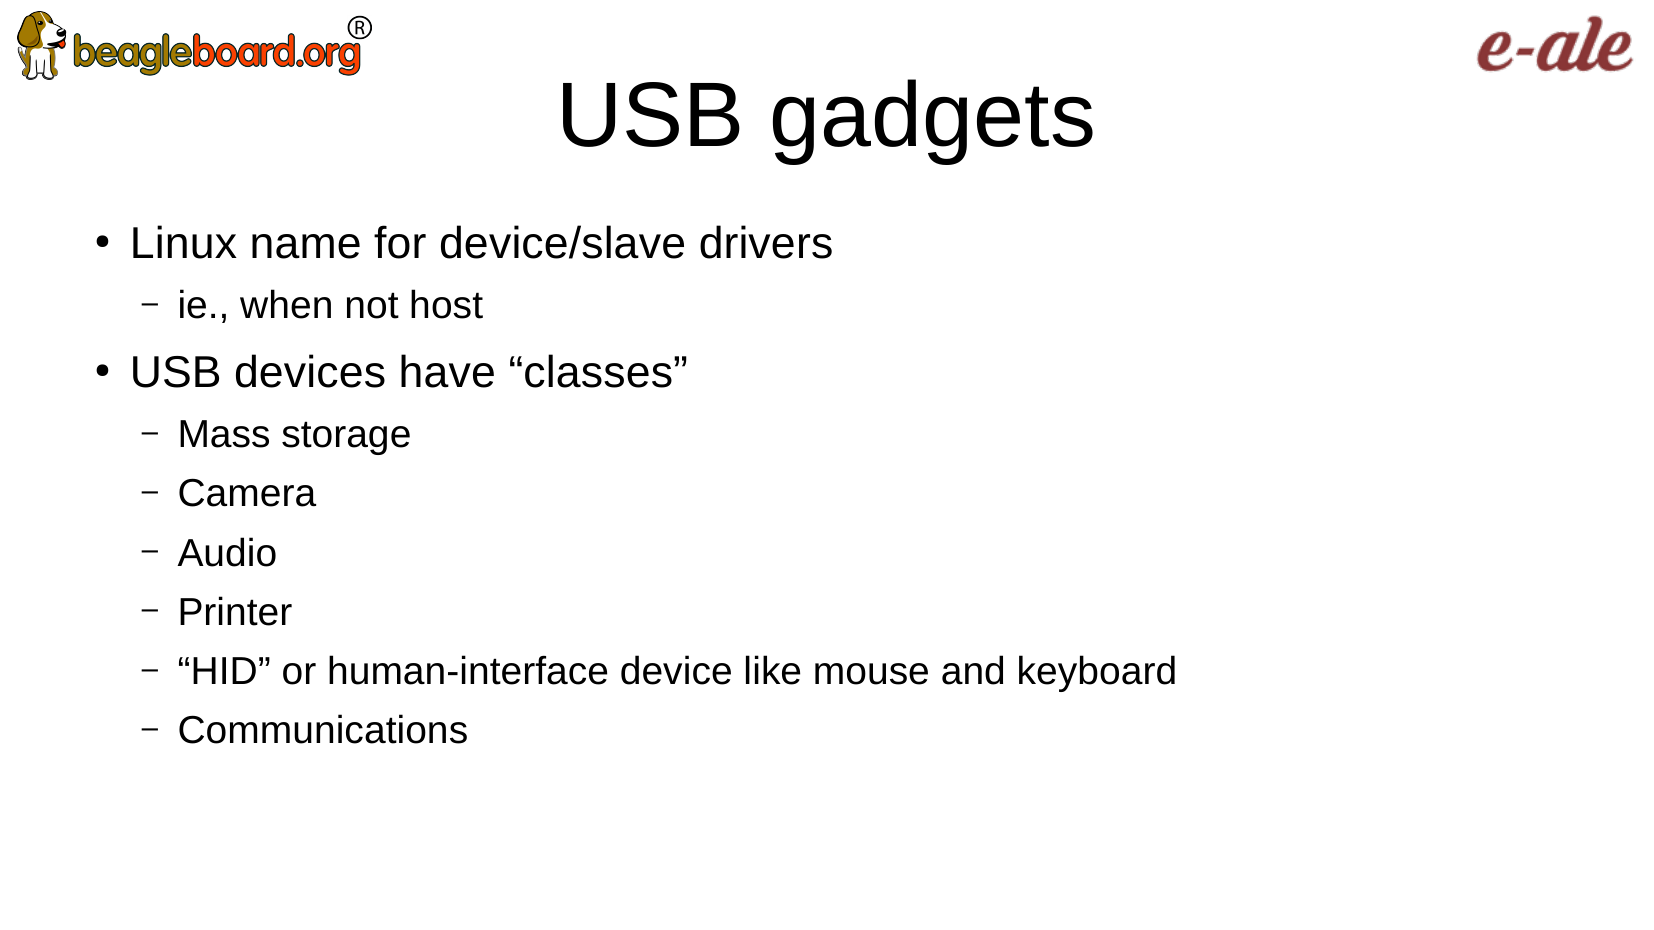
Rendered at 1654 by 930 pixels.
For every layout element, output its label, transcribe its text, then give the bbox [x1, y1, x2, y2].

picture [17, 11, 372, 80]
list Linux name for device/slave drivers ie., when not host USB devices have “classes” Mass storage Camera Audio Printer “HID” or human-interface device like mouse and keyboard Communications [82, 217, 1571, 757]
title USB gadgets [82, 37, 1571, 193]
picture [1475, 14, 1636, 74]
